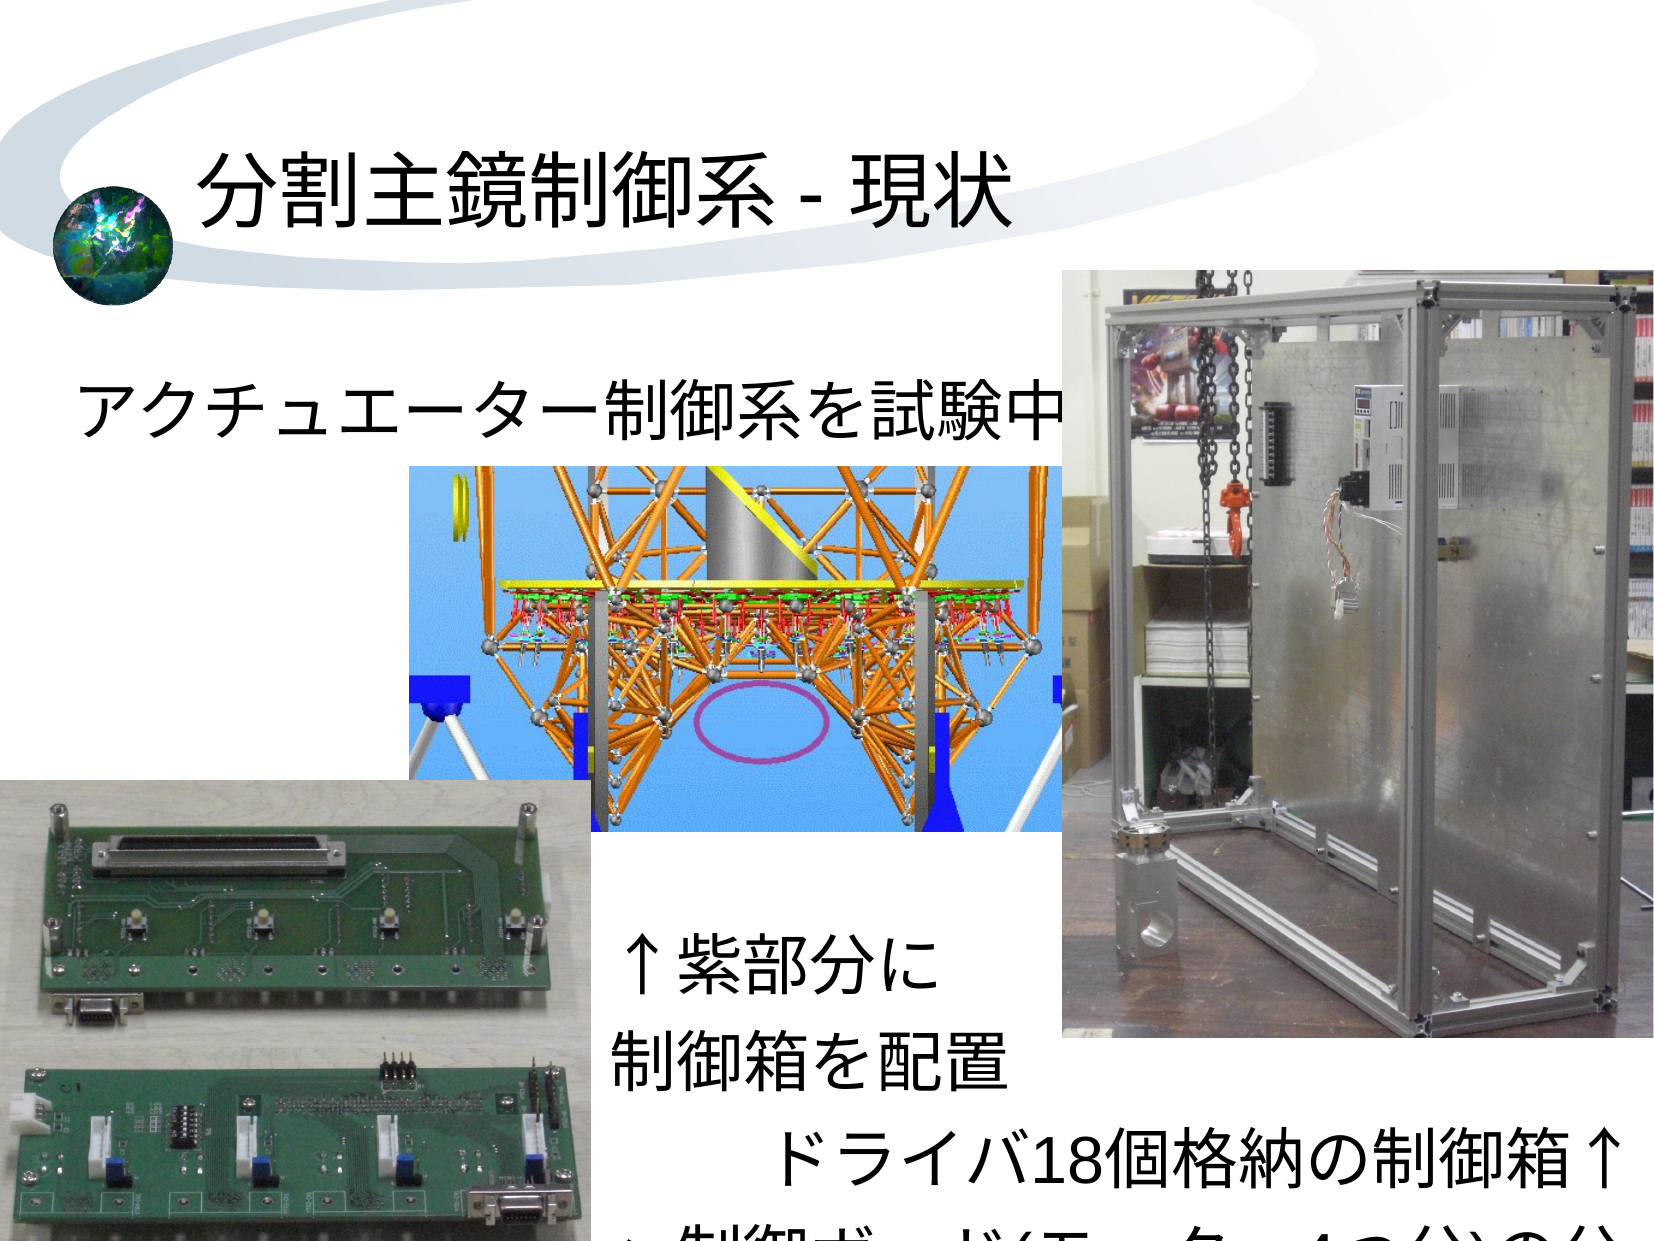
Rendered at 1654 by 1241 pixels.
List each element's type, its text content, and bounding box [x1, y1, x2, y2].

text_box 分割主鏡制御系 - 現状 [180, 117, 1527, 226]
text_box アクチュエーター制御系を試験中 [57, 350, 1062, 433]
text_box ↑紫部分に 制御箱を配置 ドライバ18個格納の制御箱↑ ←制御ボード(モーター4つ分)の分割 [594, 904, 1654, 1203]
picture [43, 175, 182, 314]
picture [0, 270, 1654, 1241]
